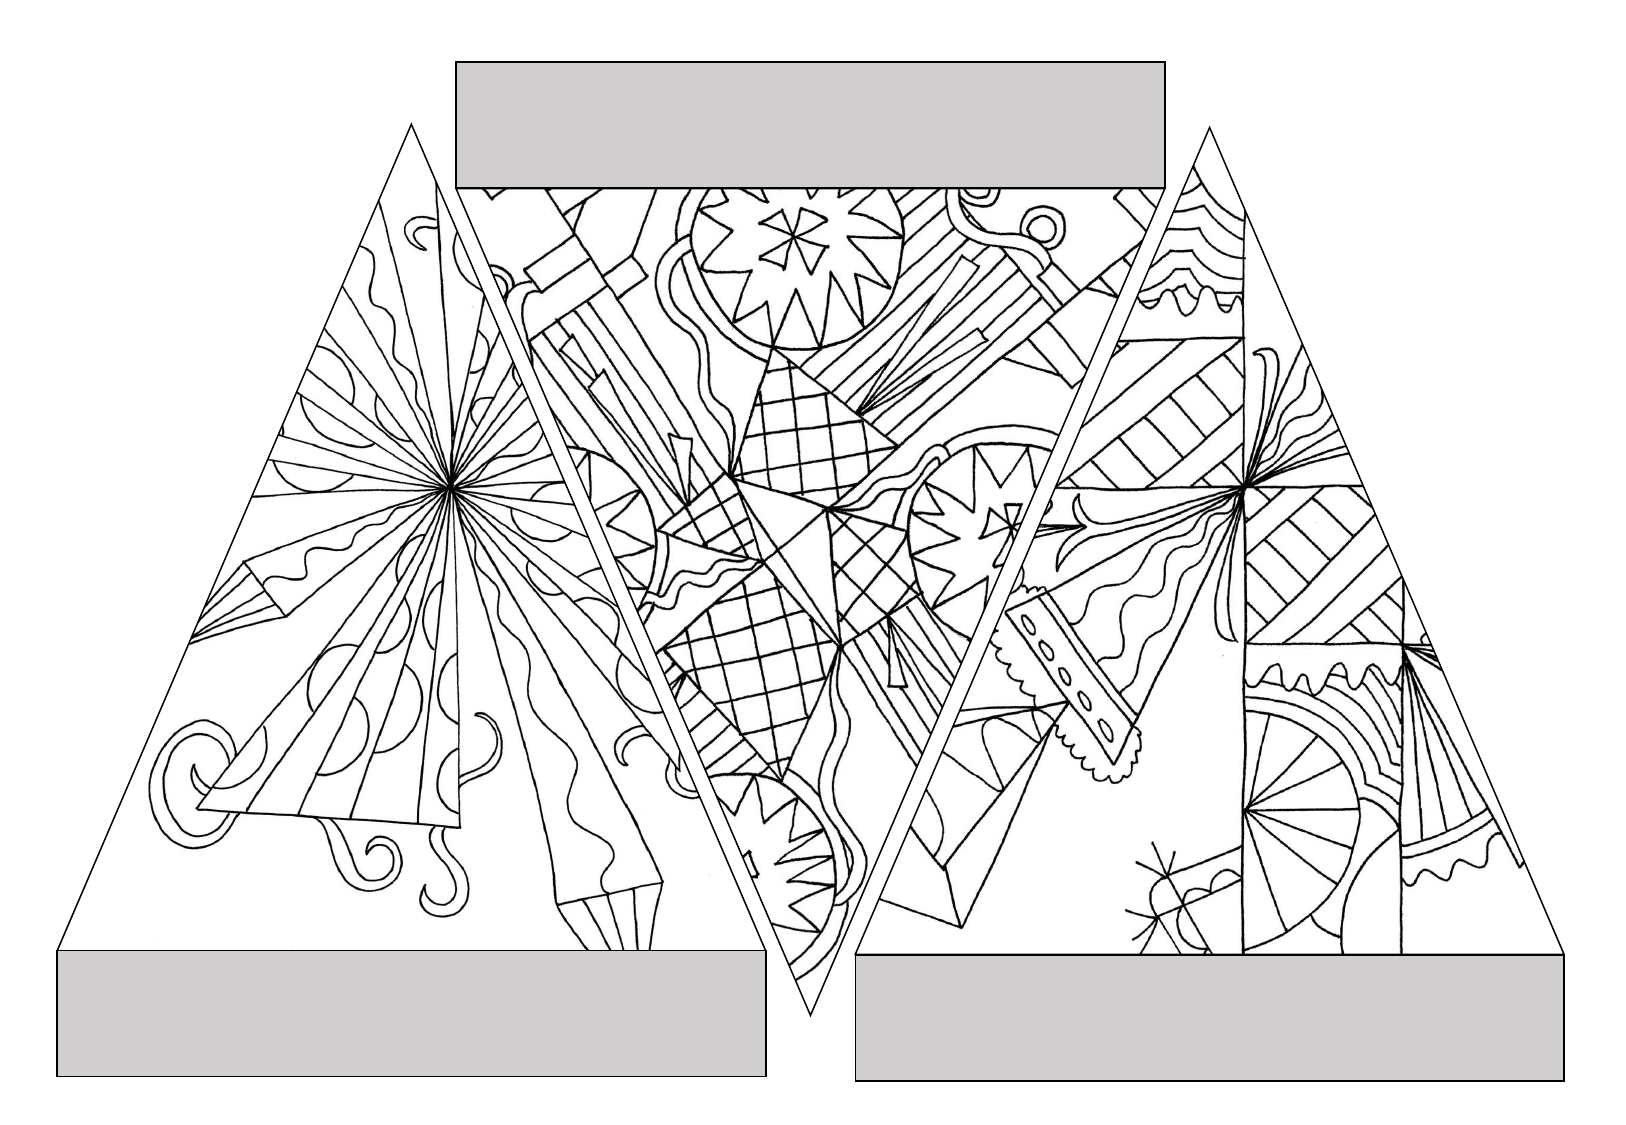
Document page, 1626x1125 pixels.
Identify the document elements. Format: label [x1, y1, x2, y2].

text_box [456, 62, 1165, 1016]
text_box [57, 124, 766, 1077]
text_box [855, 127, 1565, 1081]
